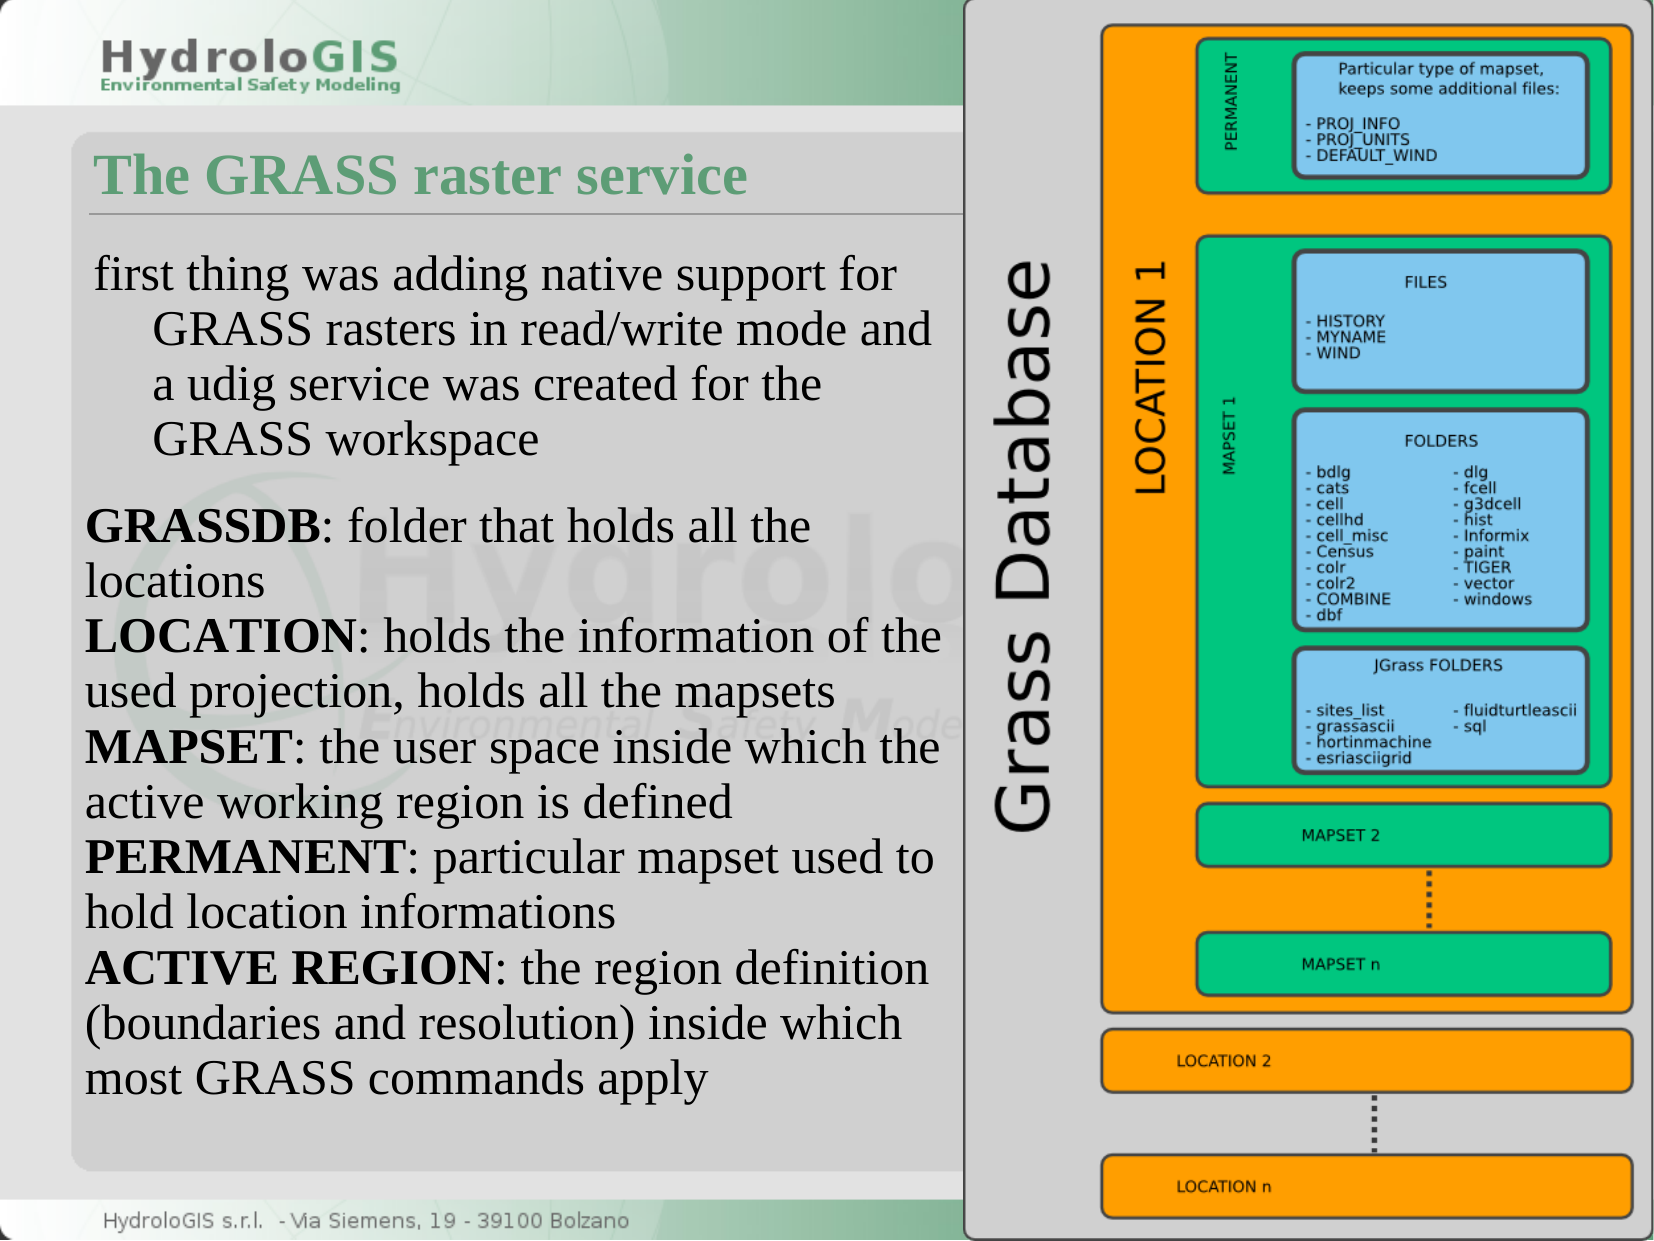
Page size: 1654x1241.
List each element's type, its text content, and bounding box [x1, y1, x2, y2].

picture [0, 0, 1654, 1241]
text_box GRASSDB: folder that holds all the locations LOCATION: holds the information of the used projection, holds all the mapsets MAPSET: the user space inside which the active working region is defined PERMANENT: particular mapset used to hold location informations ACTIVE REGION: the region definition (boundaries and resolution) inside which most GRASS commands apply [84, 497, 961, 1188]
title The GRASS raster service [93, 134, 963, 215]
text_box first thing was adding native support for GRASS rasters in read/write mode and a udig service was created for the GRASS workspace [93, 245, 946, 473]
